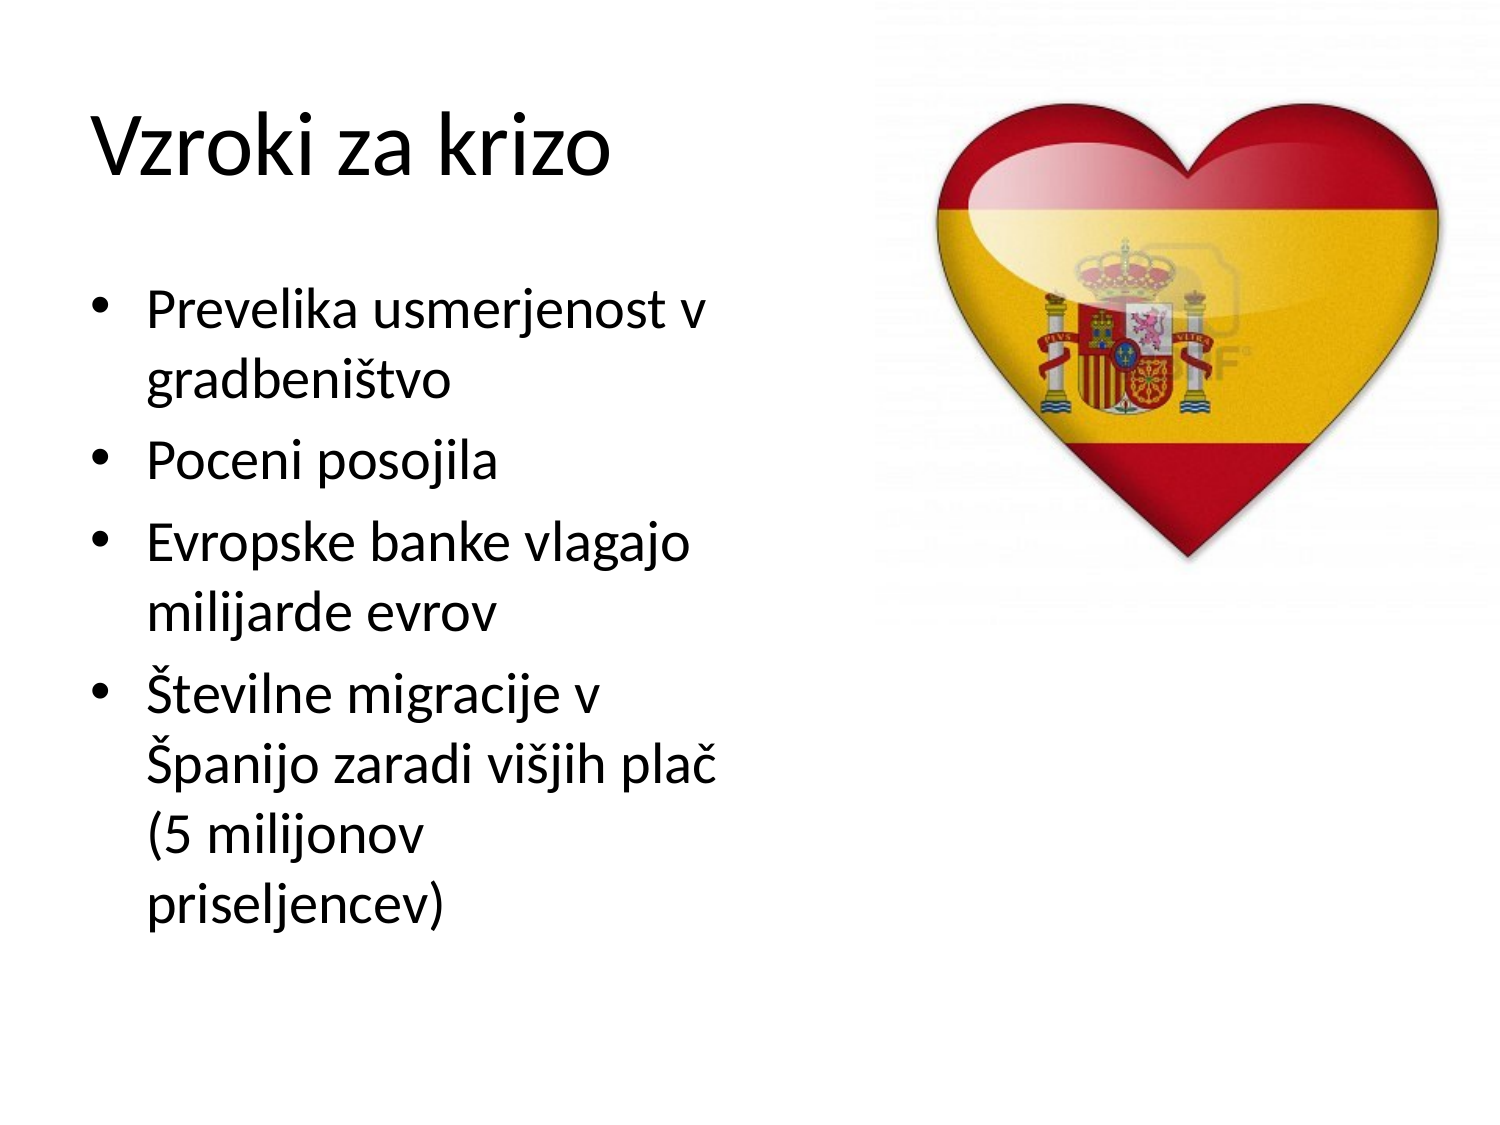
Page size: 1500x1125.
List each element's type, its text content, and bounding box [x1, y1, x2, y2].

title Vzroki za krizo [75, 45, 875, 233]
list Prevelika usmerjenost v gradbeništvo Poceni posojila Evropske banke vlagajo milijarde evrov Številne migracije v Španijo zaradi višjih plač (5 milijonov priseljencev) [75, 262, 738, 1005]
picture [875, 0, 1500, 625]
